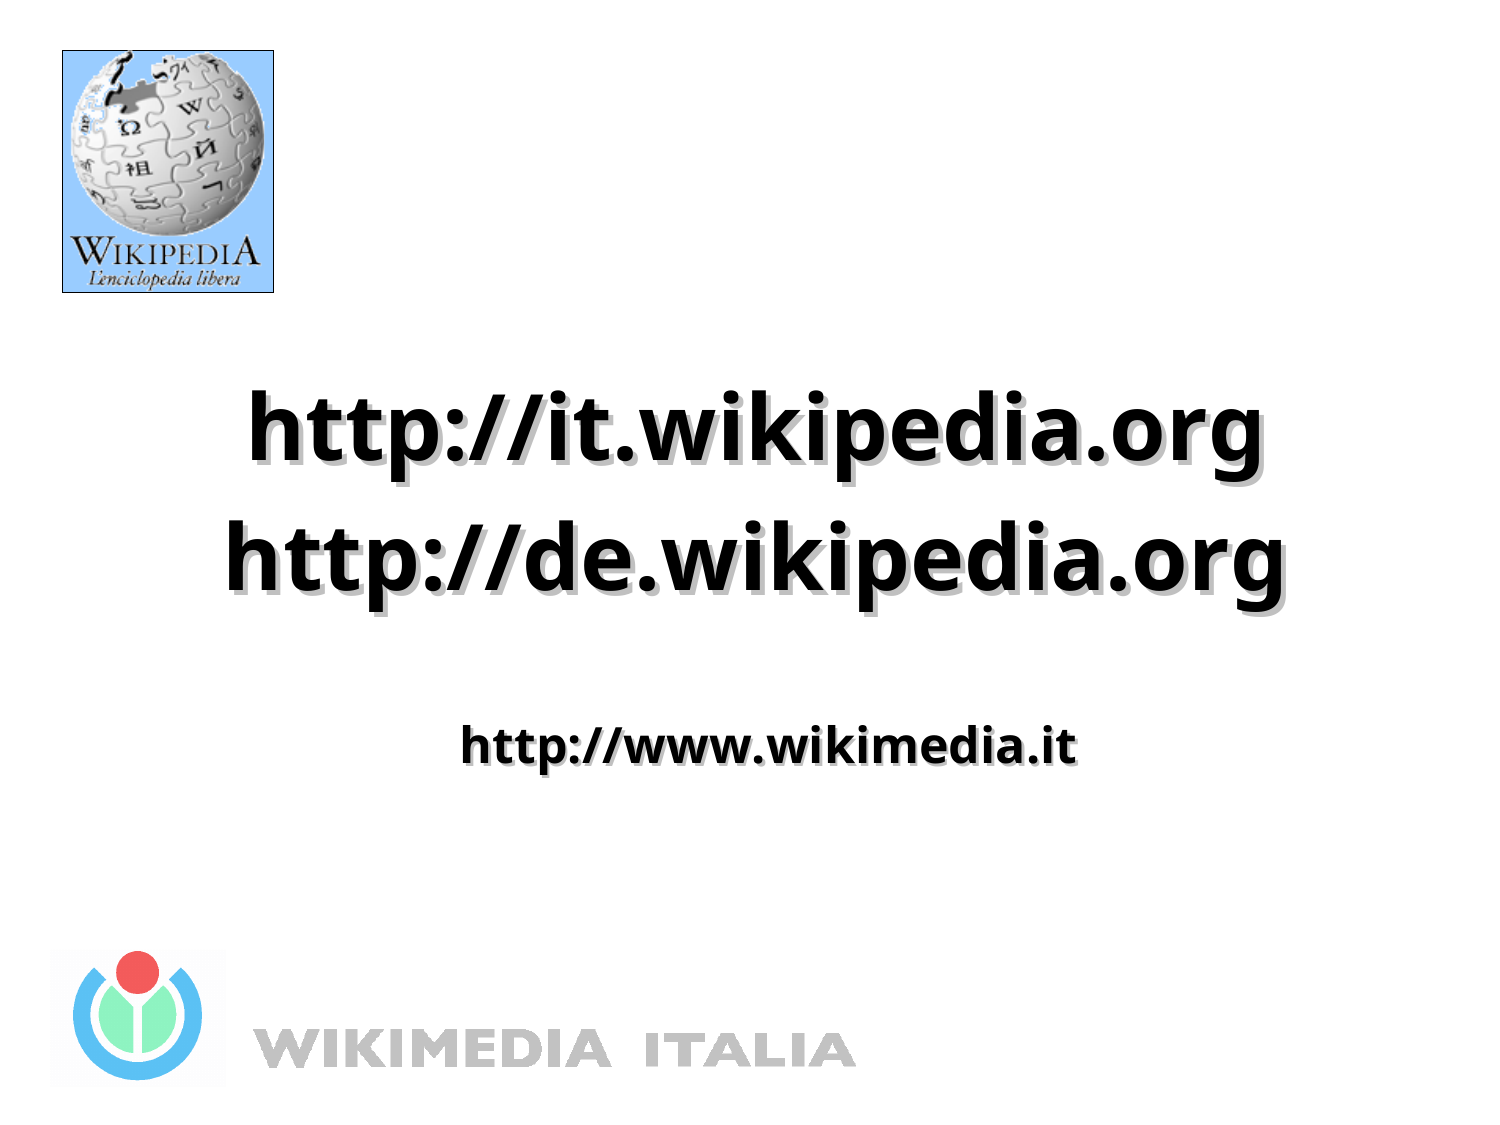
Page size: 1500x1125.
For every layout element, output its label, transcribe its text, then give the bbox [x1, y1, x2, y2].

text_box http://it.wikipedia.org http://de.wikipedia.org [208, 349, 1305, 626]
text_box http://www.wikimedia.it [445, 699, 1093, 787]
chart [249, 1025, 618, 1073]
chart [637, 1025, 863, 1071]
chart [62, 50, 274, 293]
chart [50, 950, 226, 1087]
